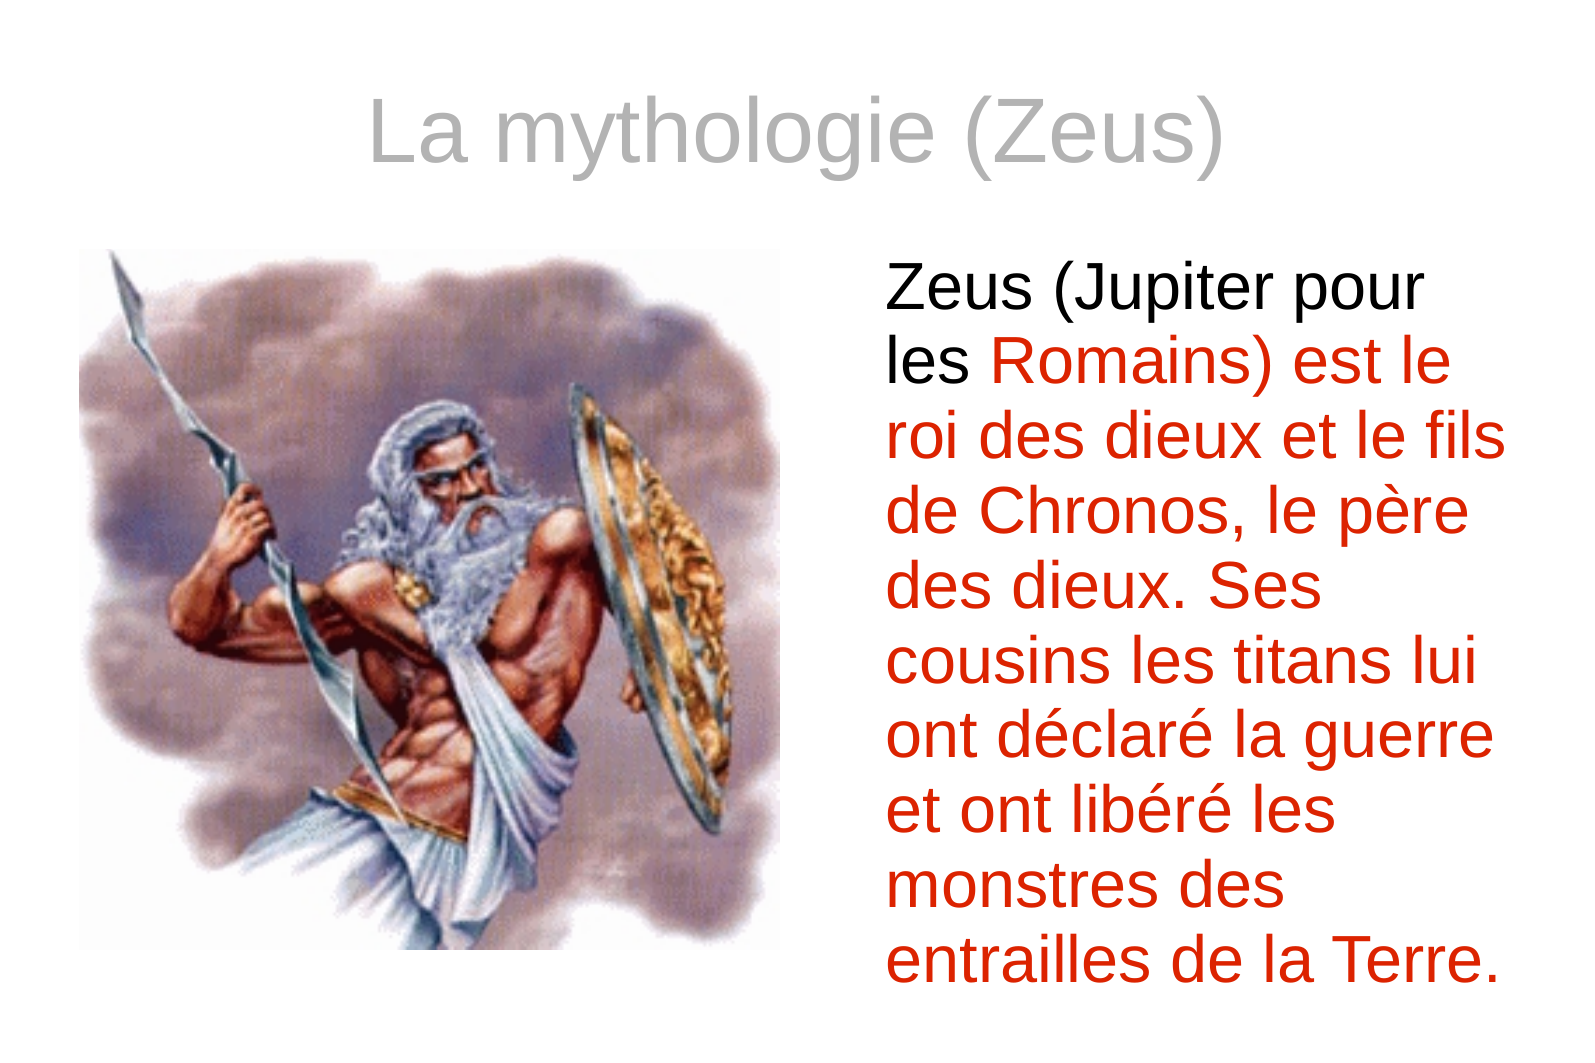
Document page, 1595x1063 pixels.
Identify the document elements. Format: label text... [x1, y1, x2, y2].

picture [79, 249, 780, 950]
list Zeus (Jupiter pour les Romains) est le roi des dieux et le fils de Chronos, le père des dieux. Ses cousins les titans lui ont déclaré la guerre et ont libéré les monstres des entrailles de la Terre. [814, 248, 1516, 997]
title La mythologie (Zeus) [79, 49, 1515, 213]
